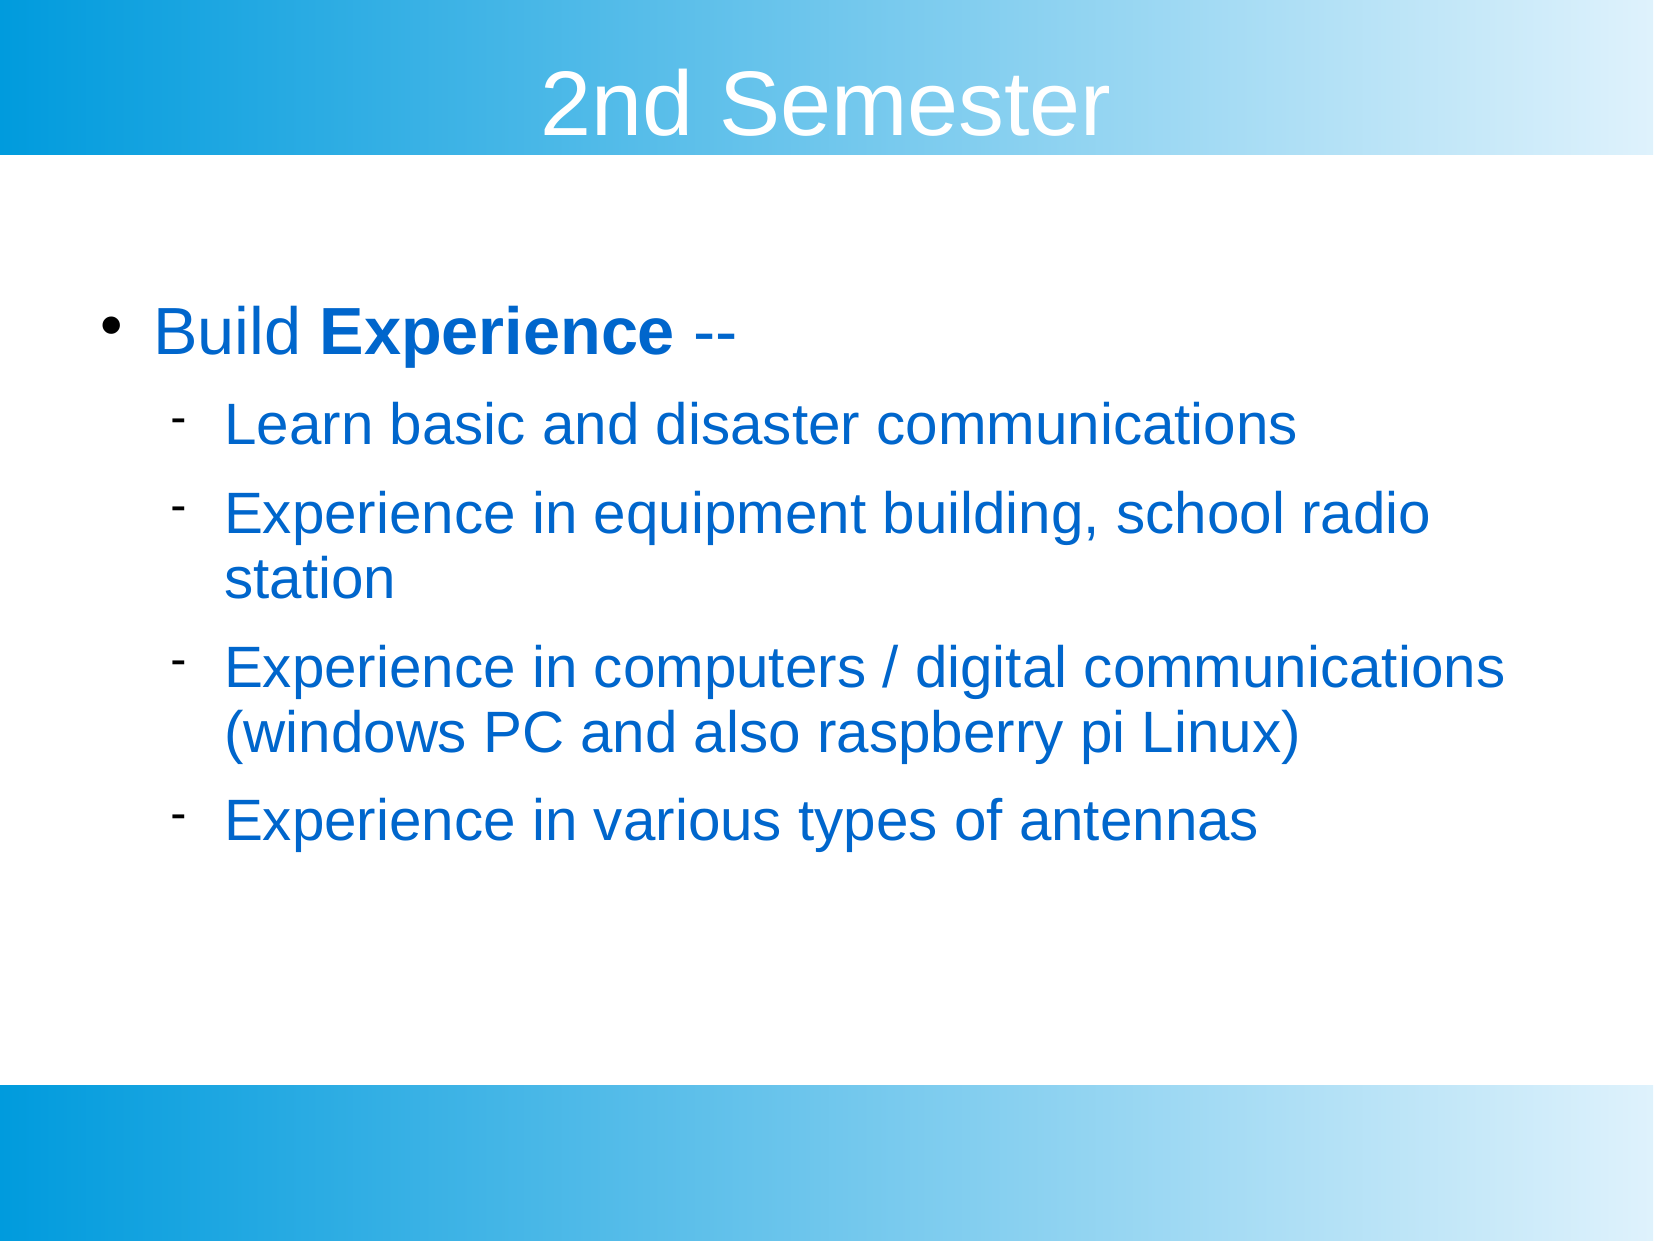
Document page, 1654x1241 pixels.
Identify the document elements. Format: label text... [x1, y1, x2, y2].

title 2nd Semester [82, 49, 1571, 155]
list Build Experience -- Learn basic and disaster communications Experience in equipment building, school radio station Experience in computers / digital communications (windows PC and also raspberry pi Linux) Experience in various types of antennas [82, 290, 1571, 1010]
